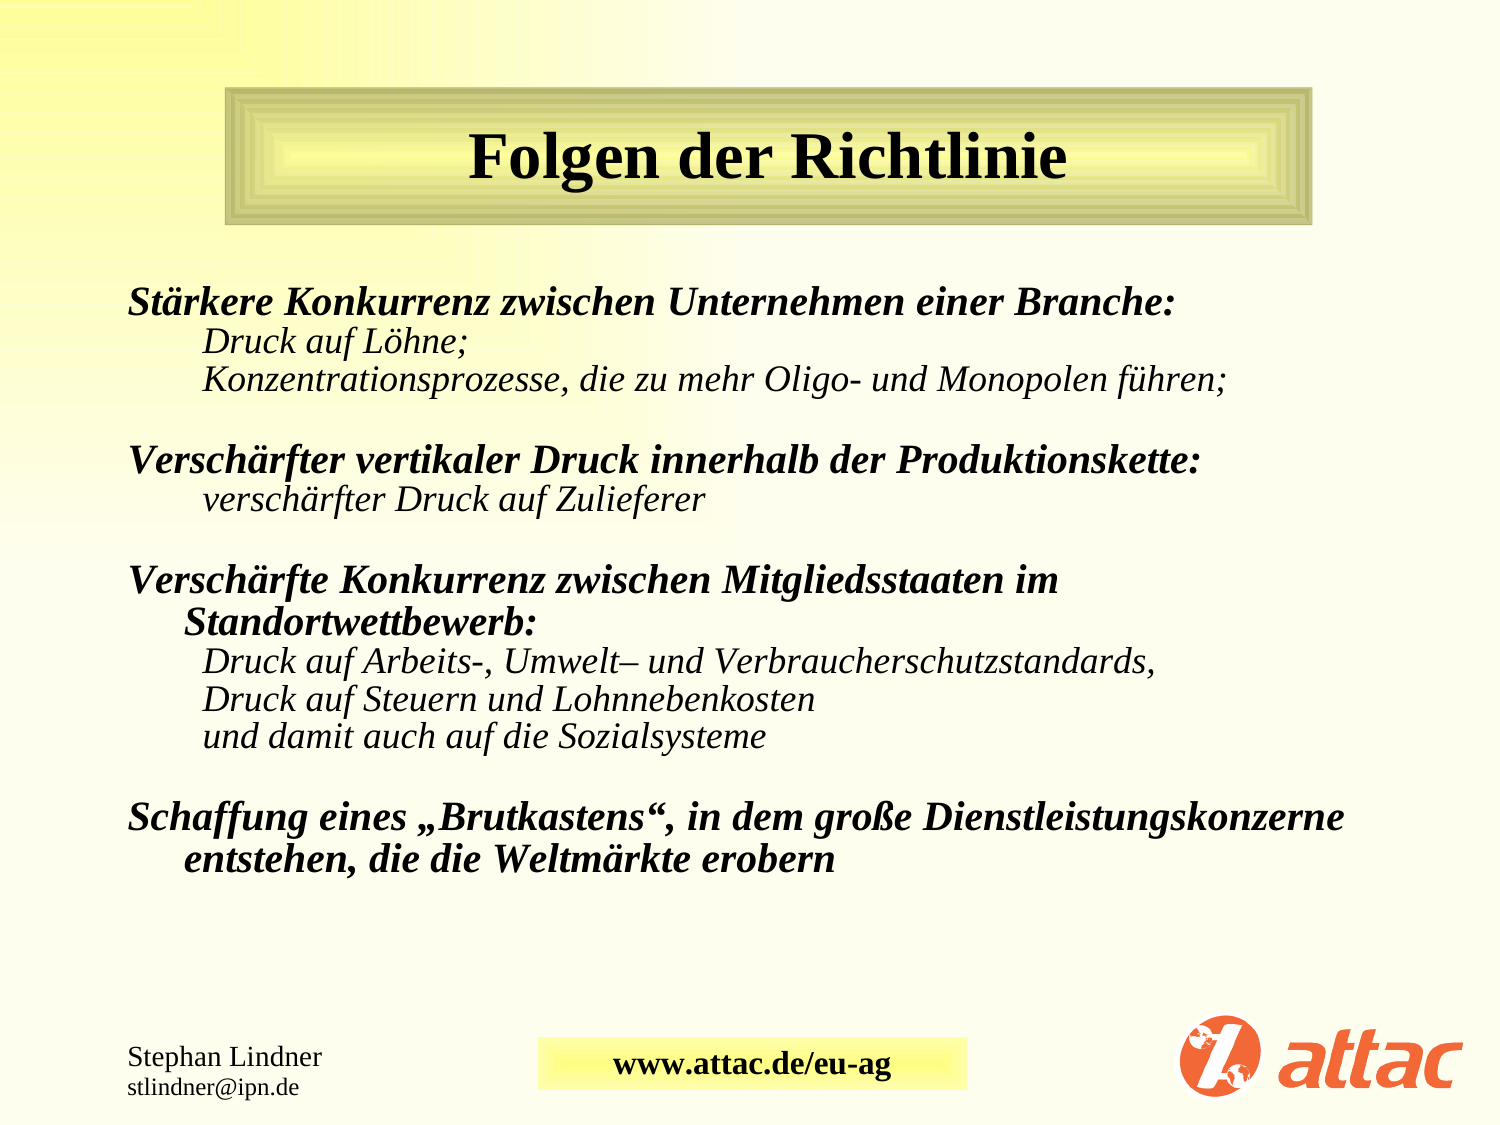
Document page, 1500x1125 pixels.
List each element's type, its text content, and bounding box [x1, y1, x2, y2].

text_box Stephan Lindner stlindner@ipn.de [112, 1032, 338, 1109]
list Stärkere Konkurrenz zwischen Unternehmen einer Branche: Druck auf Löhne; Konzentrationsprozesse, die zu mehr Oligo- und Monopolen führen; Verschärfter vertikaler Druck innerhalb der Produktionskette: verschärfter Druck auf Zulieferer Verschärfte Konkurrenz zwischen Mitgliedsstaaten im Standortwettbewerb: Druck auf Arbeits-, Umwelt– und Verbraucherschutzstandards, Druck auf Steuern und Lohnnebenkosten und damit auch auf die Sozialsysteme Schaffung eines „Brutkastens“, in dem große Dienstleistungskonzerne entstehen, die die Weltmärkte erobern [112, 275, 1388, 951]
title Folgen der Richtlinie [224, 87, 1313, 226]
text_box www.attac.de/eu-ag [537, 1037, 968, 1090]
picture [1175, 1012, 1463, 1101]
